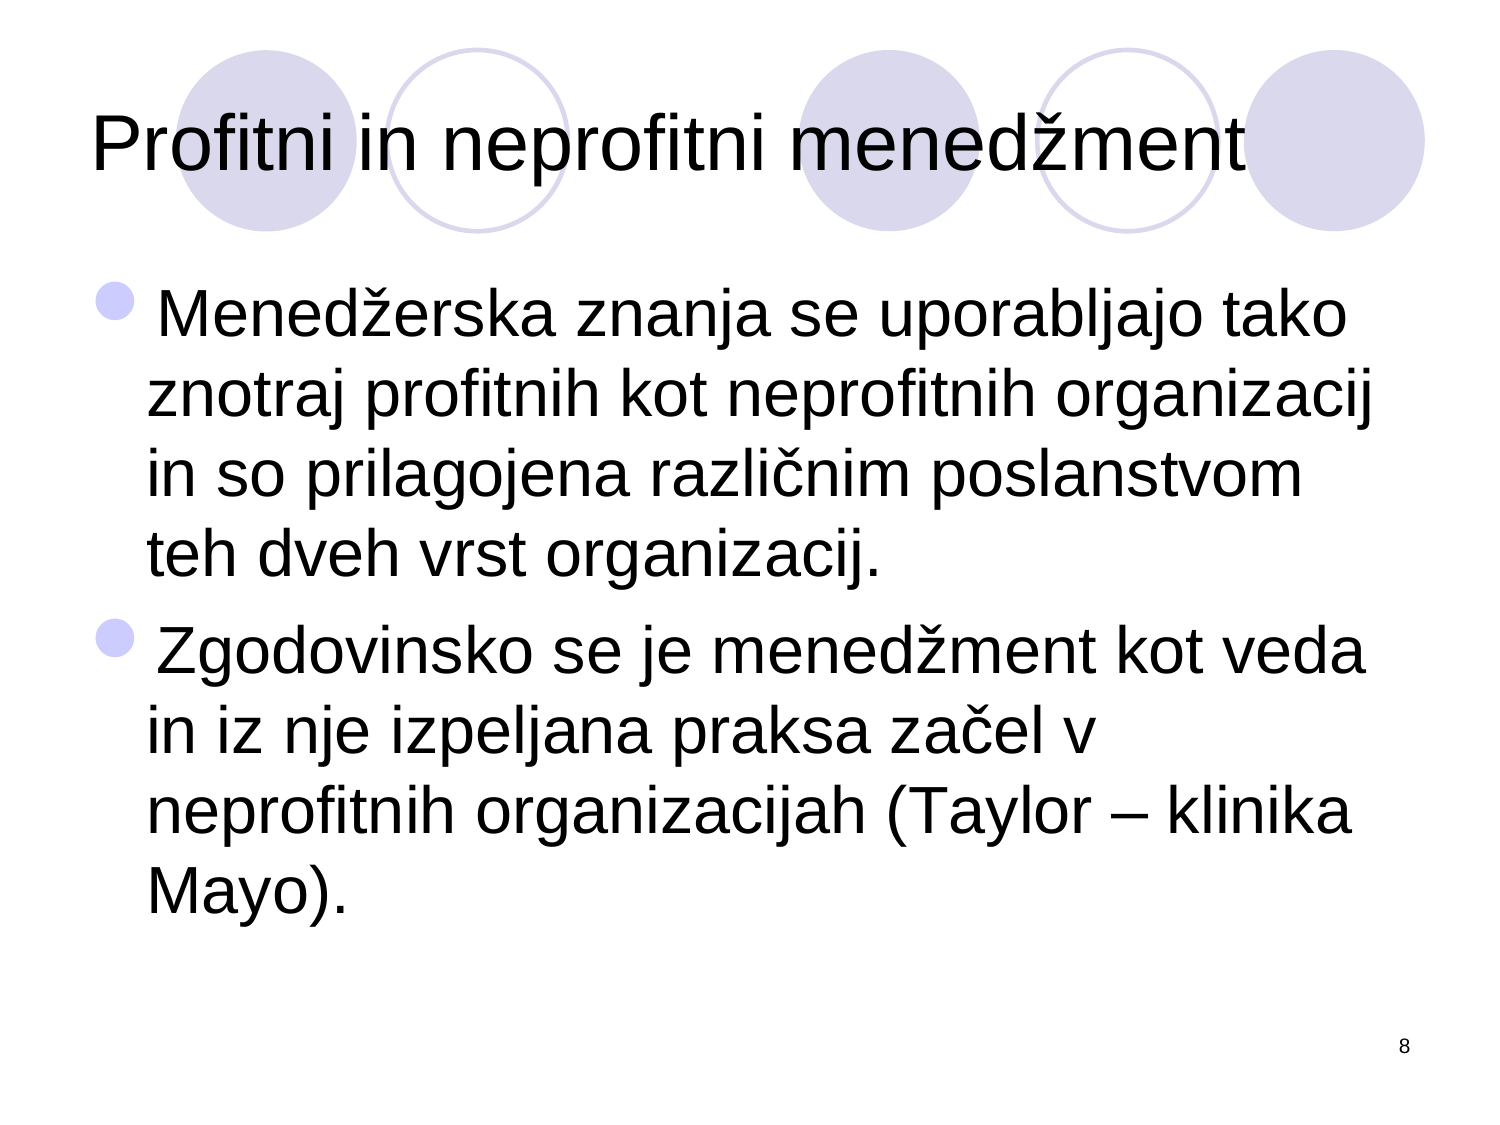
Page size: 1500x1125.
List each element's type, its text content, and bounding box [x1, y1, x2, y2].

list Menedžerska znanja se uporabljajo tako znotraj profitnih kot neprofitnih organizacij in so prilagojena različnim poslanstvom teh dveh vrst organizacij. Zgodovinsko se je menedžment kot veda in iz nje izpeljana praksa začel v neprofitnih organizacijah (Taylor – klinika Mayo). [75, 262, 1426, 1006]
text_box <number> [1074, 1025, 1426, 1101]
title Profitni in neprofitni menedžment [75, 45, 1426, 233]
